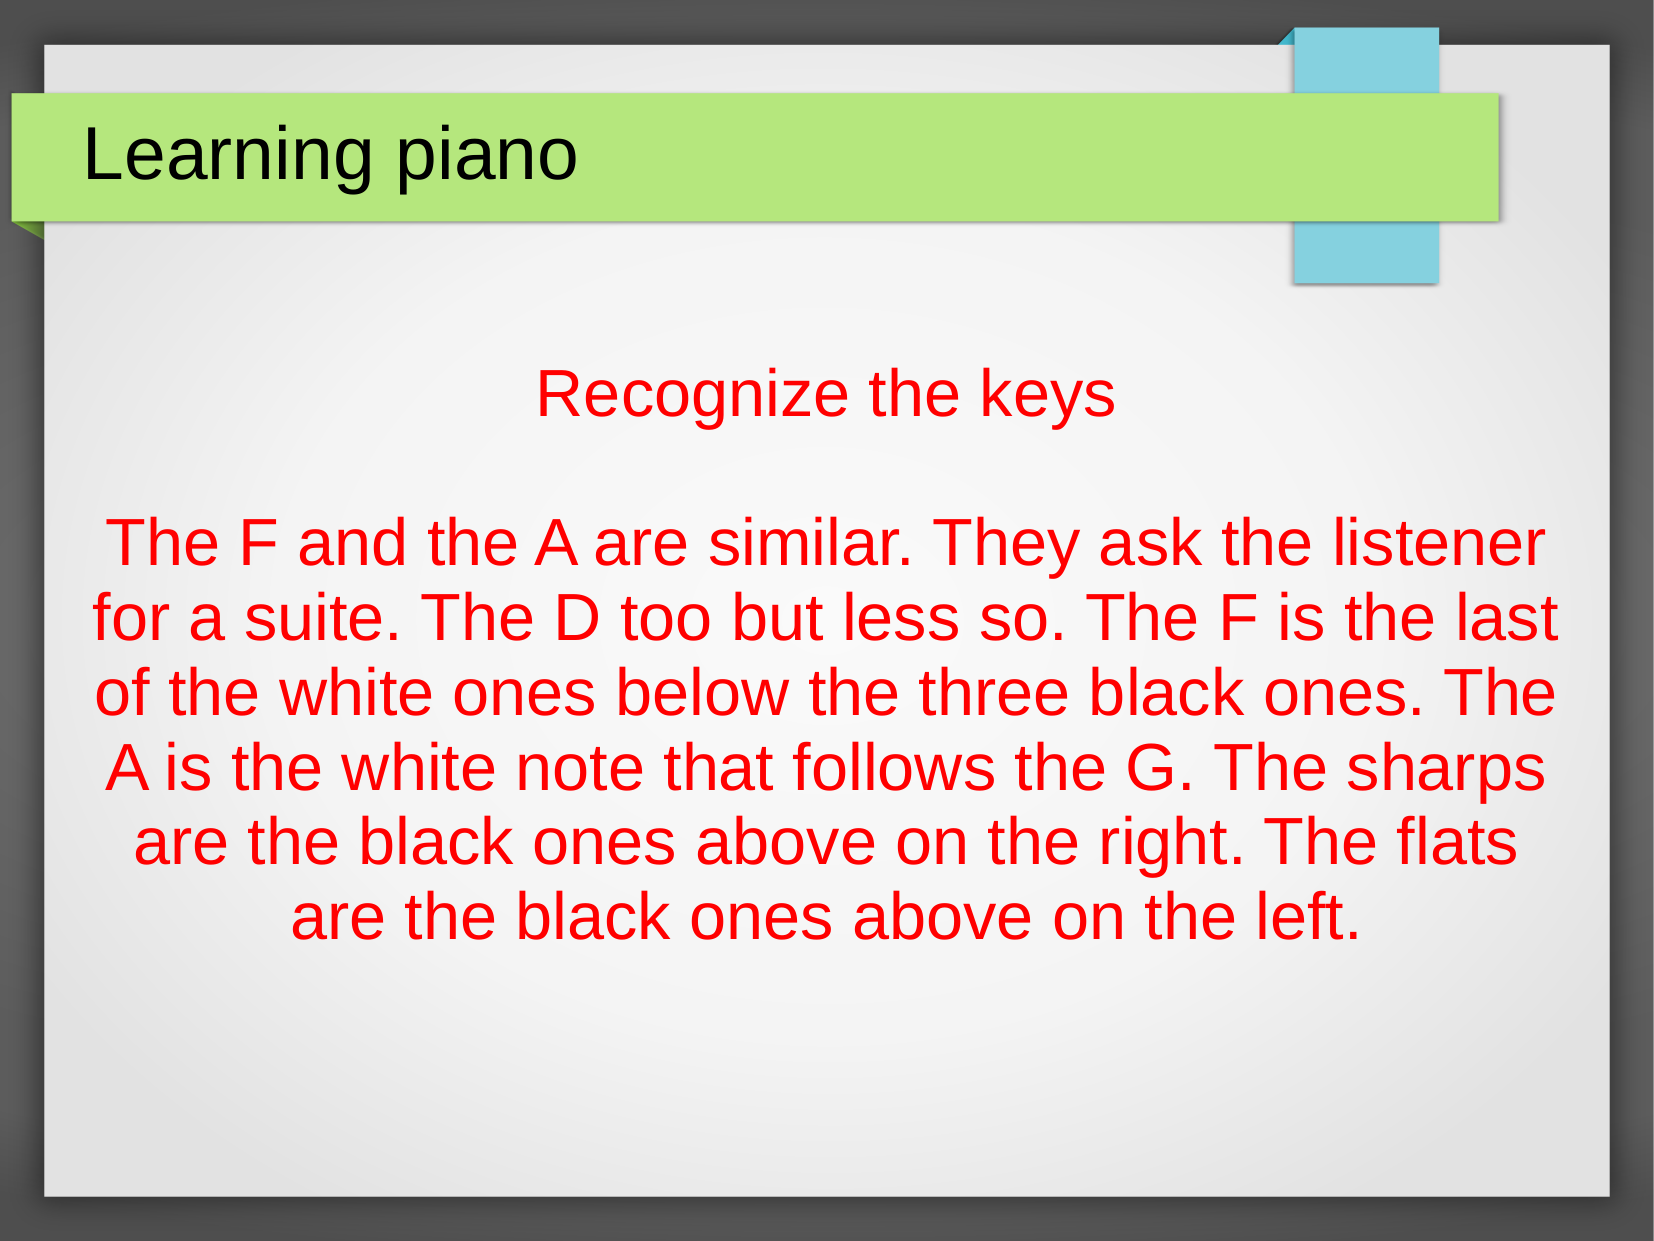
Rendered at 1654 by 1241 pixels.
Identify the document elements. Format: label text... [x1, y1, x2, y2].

title Learning piano [82, 94, 1264, 213]
picture [0, 0, 1654, 1241]
subtitle Recognize the keys The F and the A are similar. They ask the listener for a suite. The D too but less so. The F is the last of the white ones below the three black ones. The A is the white note that follows the G. The sharps are the black ones above on the right. The flats are the black ones above on the left. [82, 295, 1571, 1015]
